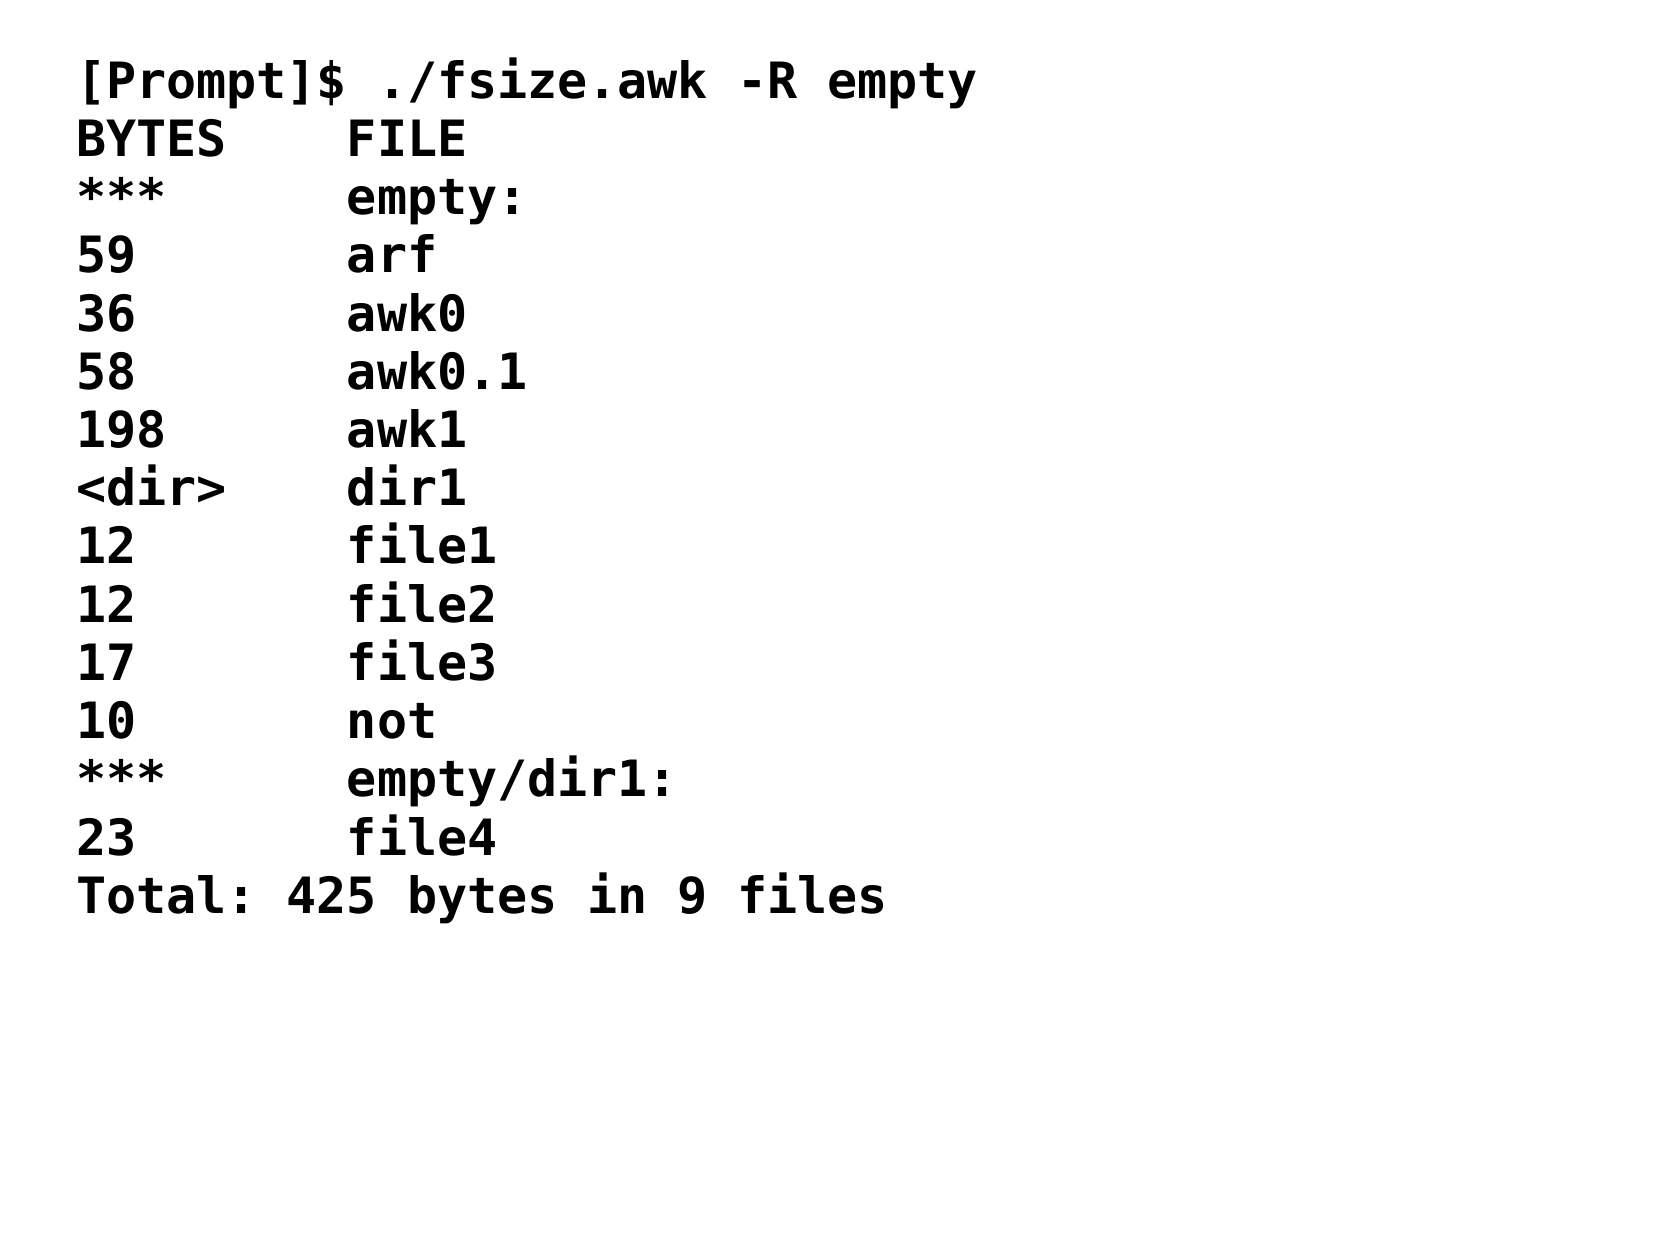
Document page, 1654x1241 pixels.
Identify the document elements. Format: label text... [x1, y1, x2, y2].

text_box [Prompt]$ ./fsize.awk -R empty BYTES FILE *** empty: 59 arf 36 awk0 58 awk0.1 198 awk1 <dir> dir1 12 file1 12 file2 17 file3 10 not *** empty/dir1: 23 file4 Total: 425 bytes in 9 files [62, 44, 1598, 933]
